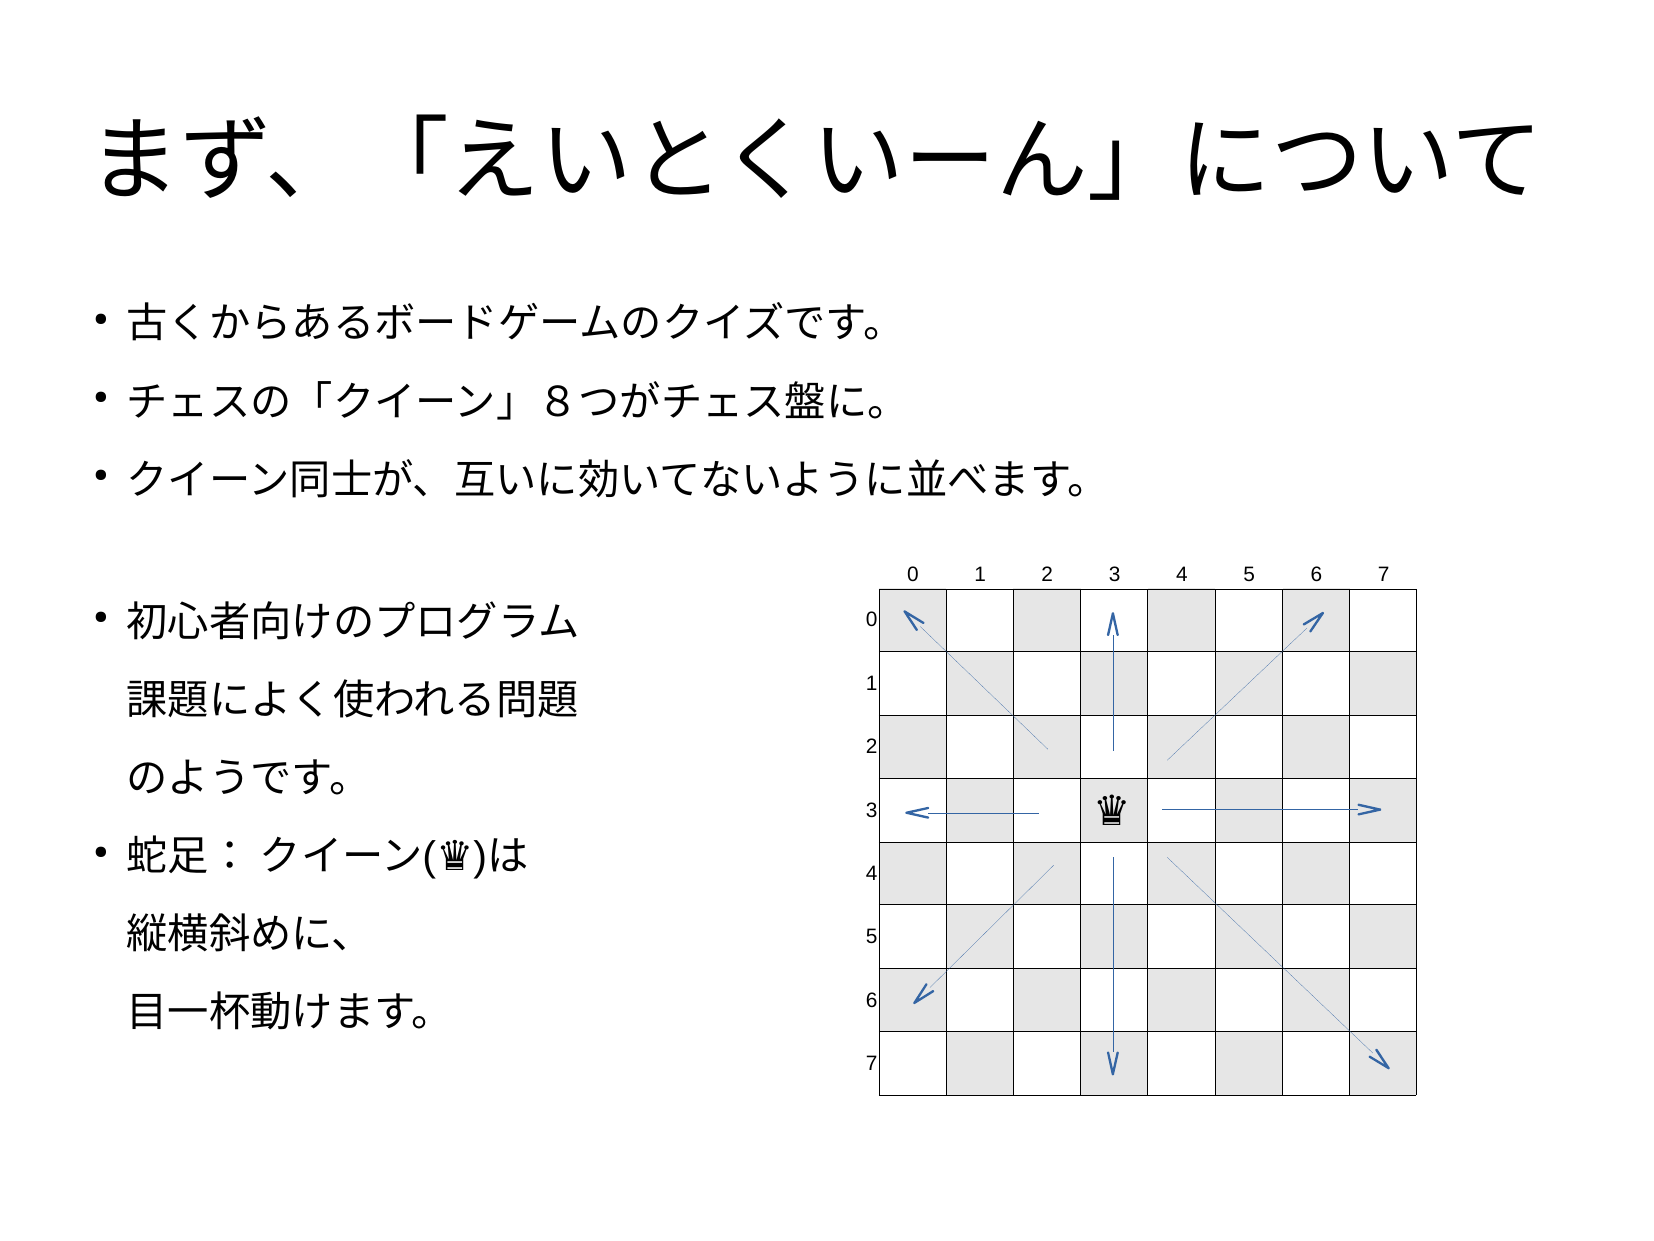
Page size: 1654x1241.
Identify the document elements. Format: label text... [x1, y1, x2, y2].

title まず、「えいとくいーん」について [82, 49, 1571, 257]
picture [811, 524, 1420, 1098]
list 古くからあるボードゲームのクイズです。 チェスの「クイーン」８つがチェス盤に。 クイーン同士が、互いに効いてないように並べます。 初心者向けのプログラム 課題によく使われる問題 のようです。 蛇足： クイーン(♛)は 縦横斜めに、 目一杯動けます。 [82, 290, 1323, 1111]
